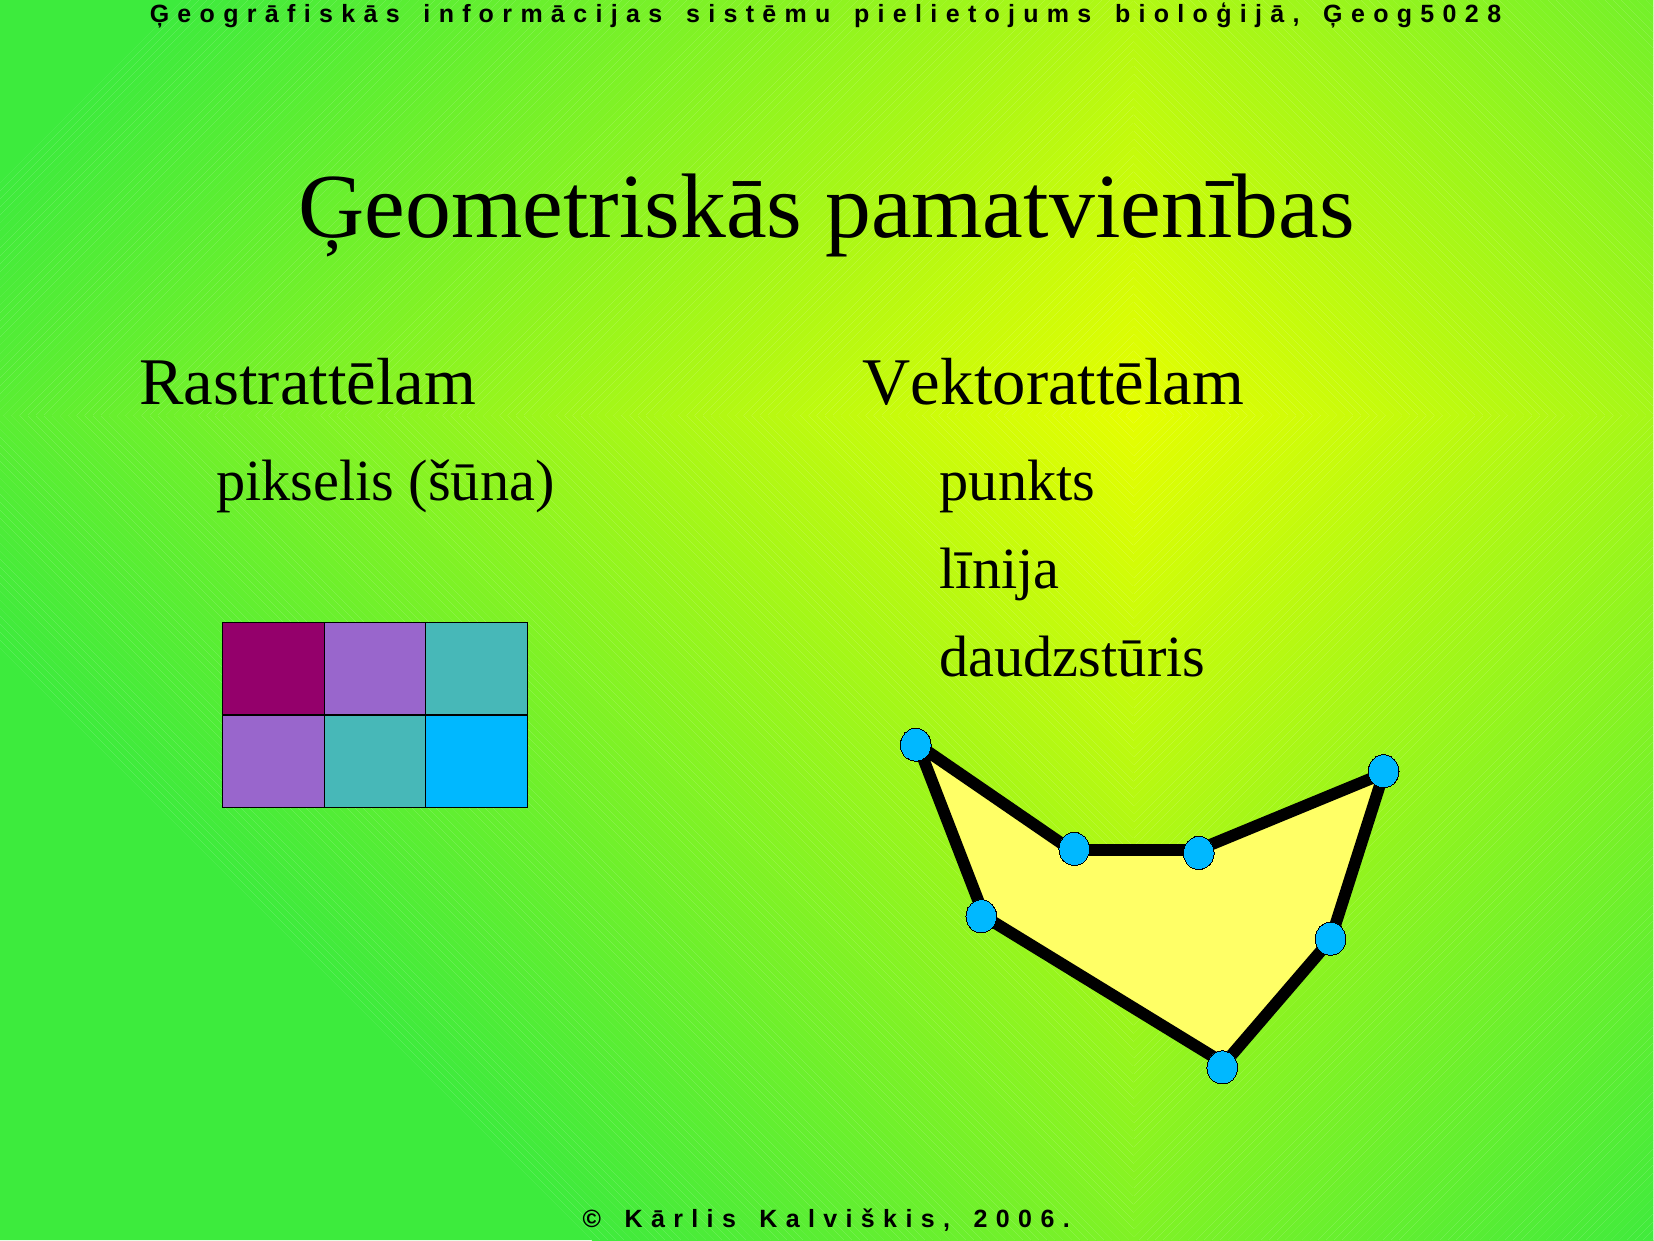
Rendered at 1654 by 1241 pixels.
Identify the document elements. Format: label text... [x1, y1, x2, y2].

text_box [900, 728, 1400, 1084]
text_box [222, 622, 528, 808]
list Rastrattēlam pikselis (šūna) [121, 344, 811, 1127]
list Vektorattēlam punkts līnija daudzstūris [845, 344, 1535, 1127]
title Ģeometriskās pamatvienības [121, 102, 1534, 311]
